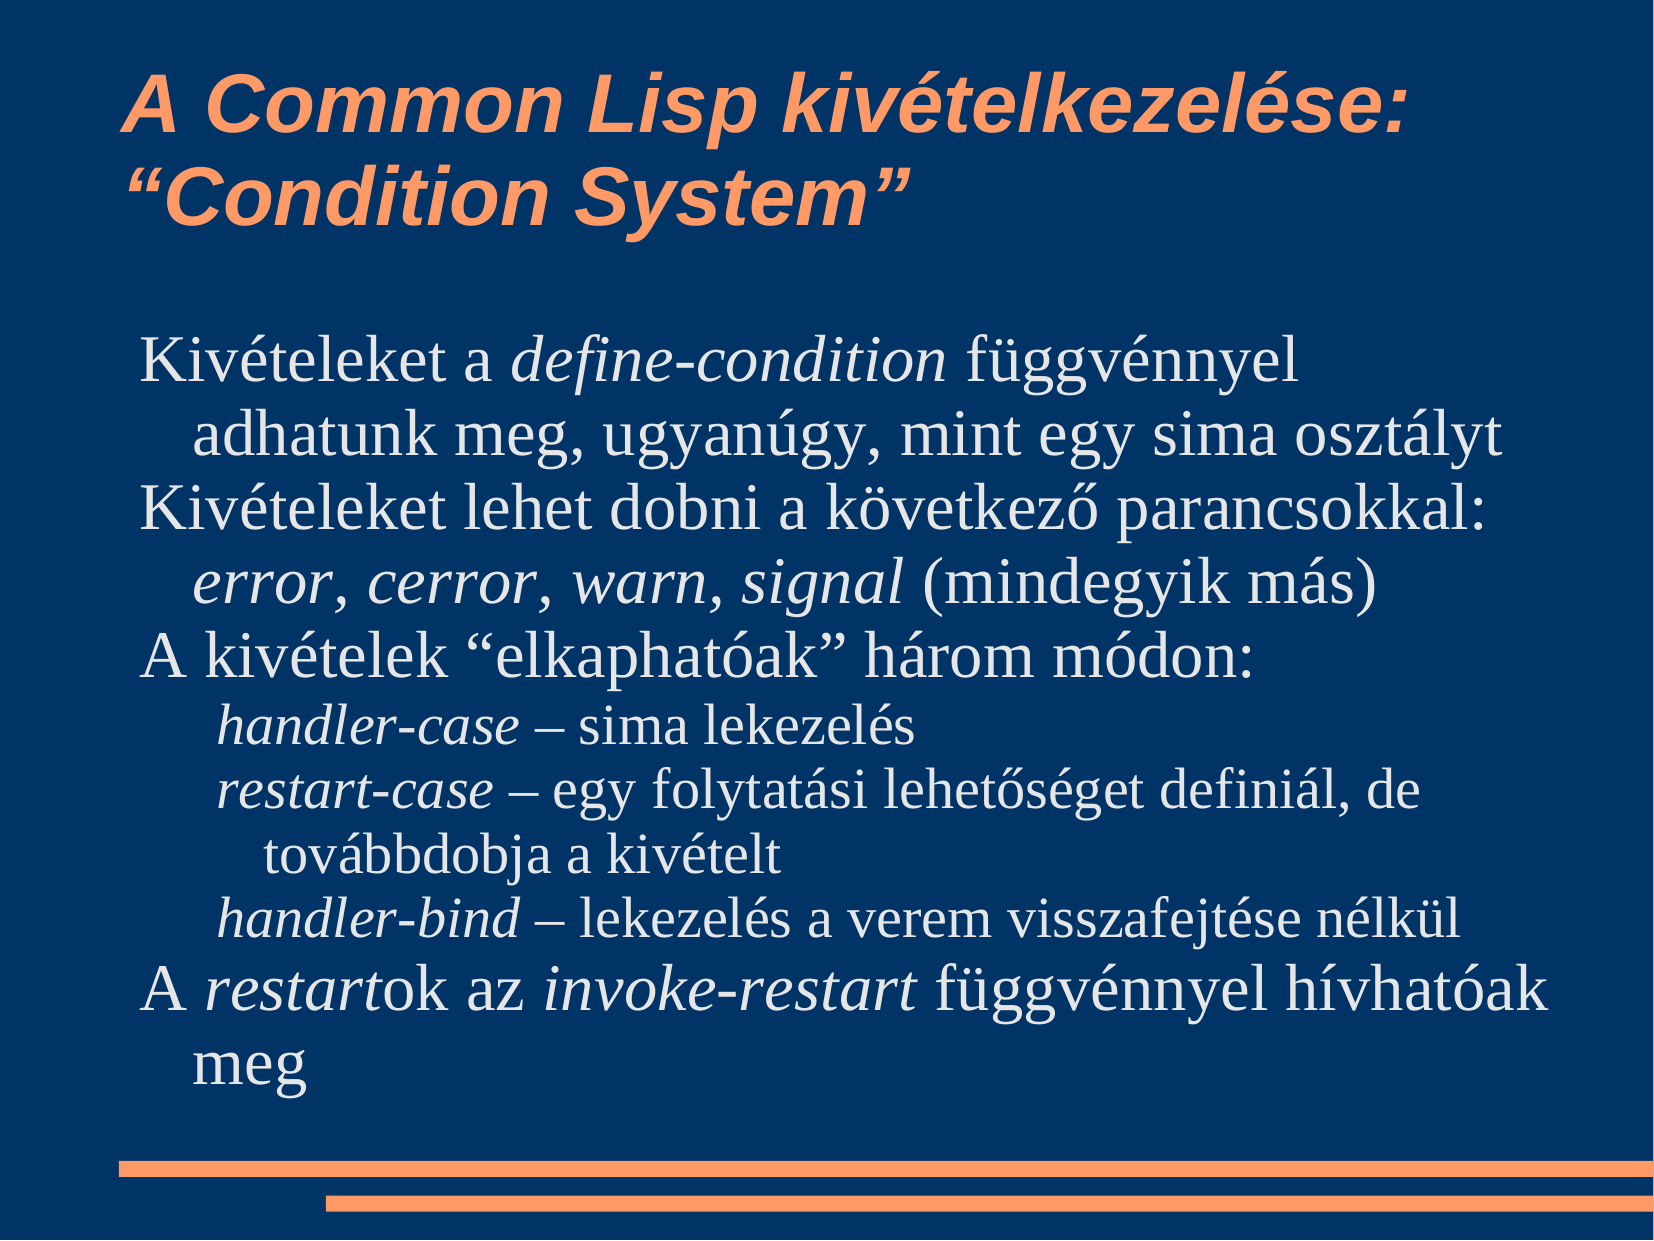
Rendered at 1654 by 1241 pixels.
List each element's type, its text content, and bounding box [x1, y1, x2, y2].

list Kivételeket a define-condition függvénnyel adhatunk meg, ugyanúgy, mint egy sima osztályt Kivételeket lehet dobni a következő parancsokkal: error, cerror, warn, signal (mindegyik más) A kivételek “elkaphatóak” három módon: handler-case – sima lekezelés restart-case – egy folytatási lehetőséget definiál, de továbbdobja a kivételt handler-bind – lekezelés a verem visszafejtése nélkül A restartok az invoke-restart függvénnyel hívhatóak meg [121, 322, 1561, 1118]
title A Common Lisp kivételkezelése: “Condition System” [121, 46, 1534, 254]
